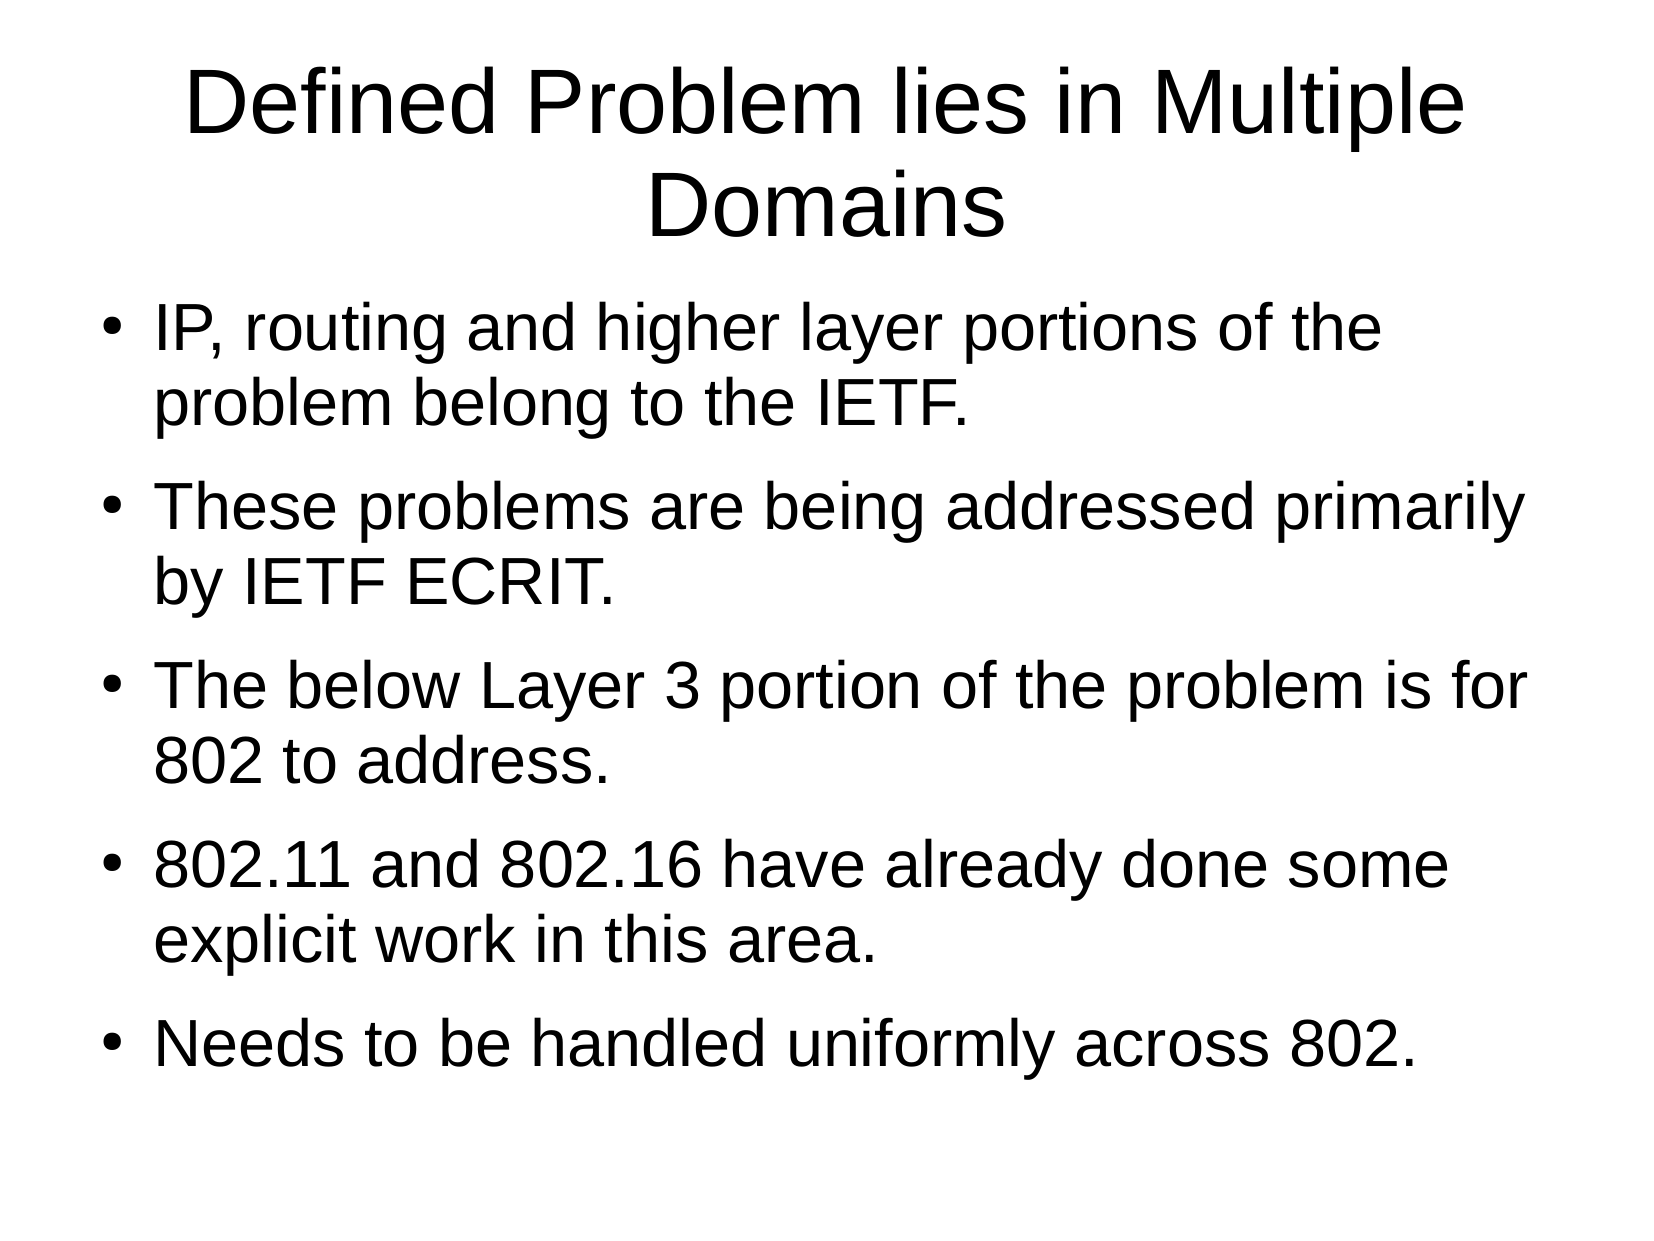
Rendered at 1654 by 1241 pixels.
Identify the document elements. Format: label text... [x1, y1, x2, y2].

list IP, routing and higher layer portions of the problem belong to the IETF. These problems are being addressed primarily by IETF ECRIT. The below Layer 3 portion of the problem is for 802 to address. 802.11 and 802.16 have already done some explicit work in this area. Needs to be handled uniformly across 802. [82, 290, 1571, 1094]
title Defined Problem lies in Multiple Domains [82, 50, 1571, 256]
